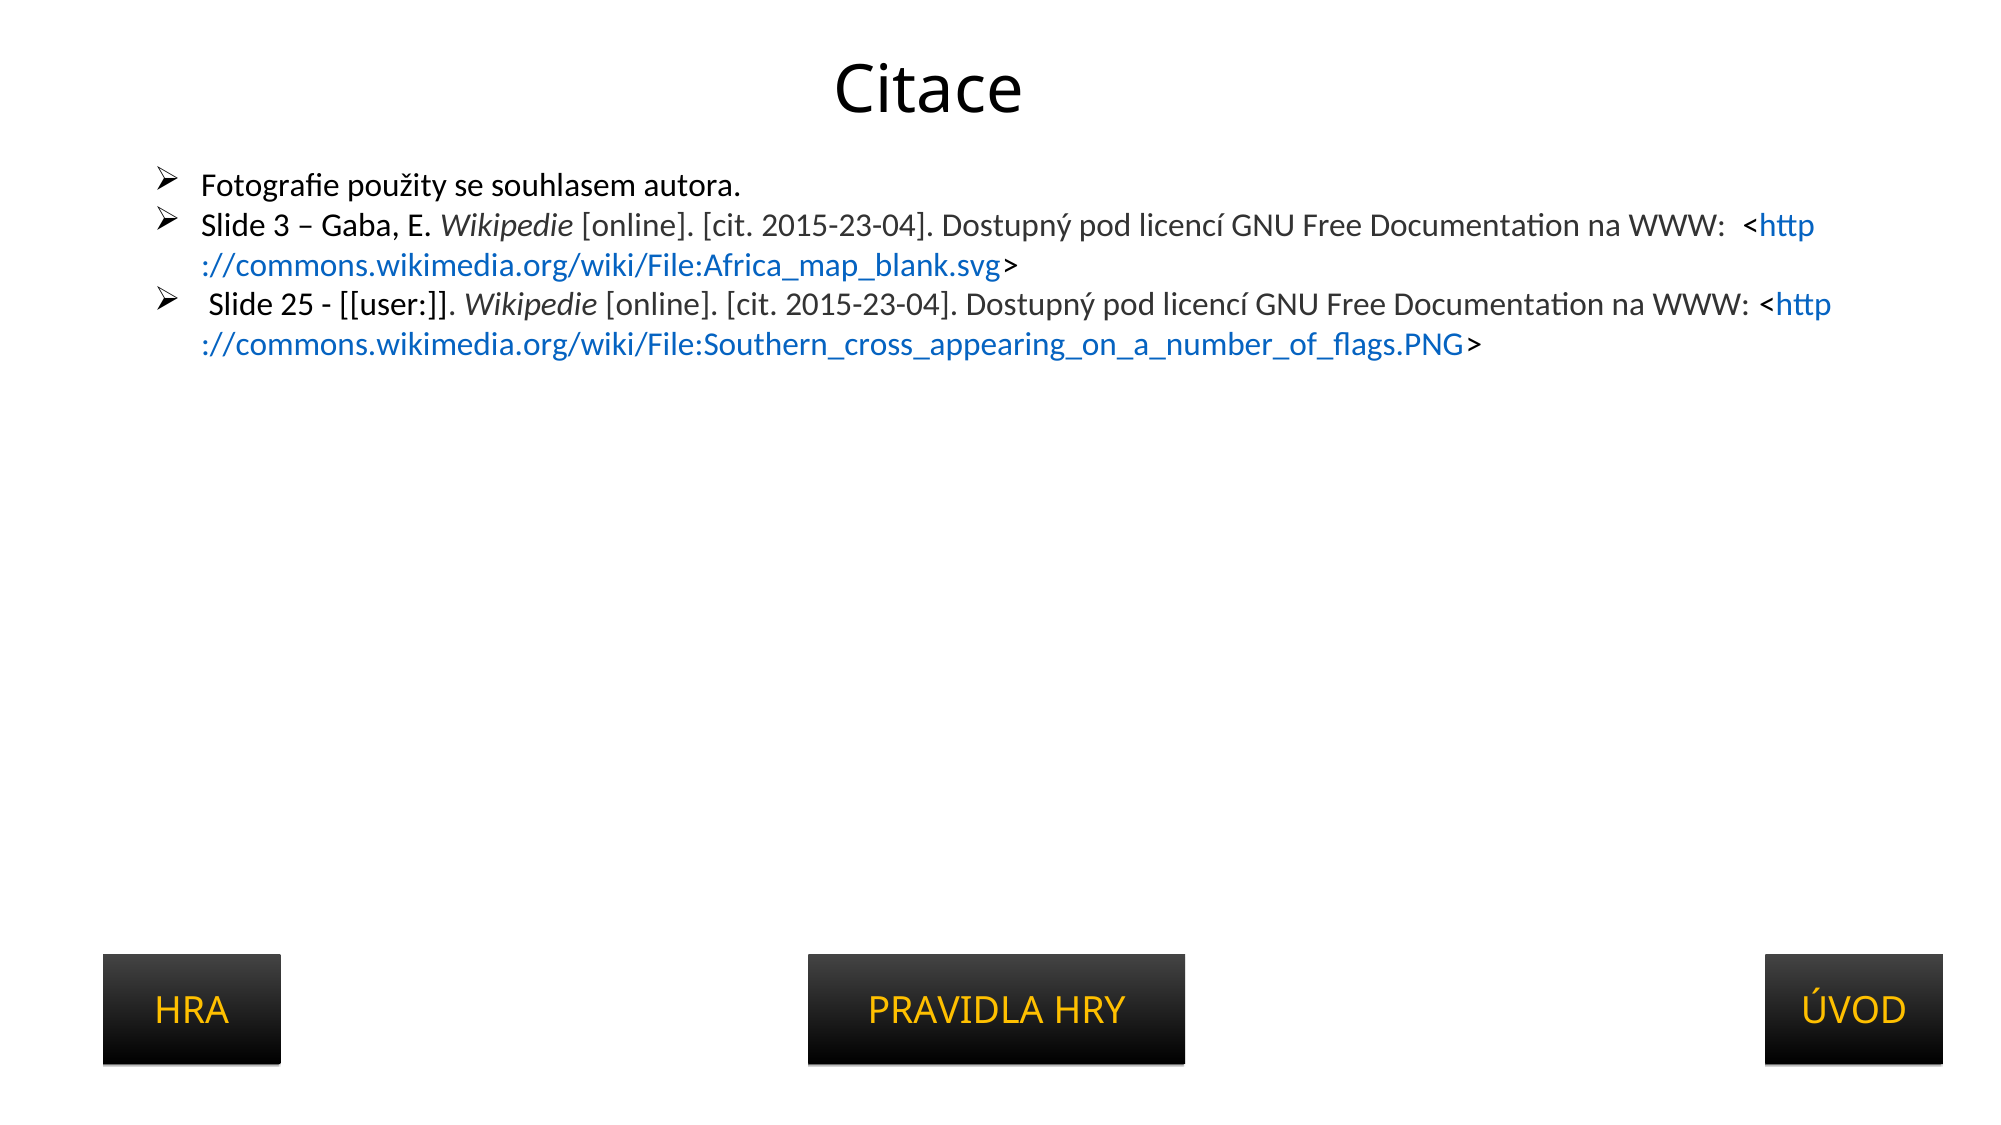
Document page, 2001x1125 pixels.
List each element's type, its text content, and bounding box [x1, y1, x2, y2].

text_box ÚVOD [1765, 954, 1943, 1064]
text_box Citace [818, 38, 1040, 134]
text_box Fotografie použity se souhlasem autora. Slide 3 – Gaba, E. Wikipedie [online]. [cit. 2015-23-04]. Dostupný pod licencí GNU Free Documentation na WWW: <http://commons.wikimedia.org/wiki/File:Africa_map_blank.svg> Slide 25 - [[user:]]. Wikipedie [online]. [cit. 2015-23-04]. Dostupný pod licencí GNU Free Documentation na WWW: <http://commons.wikimedia.org/wiki/File:Southern_cross_appearing_on_a_number_of_flags.PNG> [139, 155, 1855, 371]
text_box HRA [103, 954, 281, 1064]
text_box PRAVIDLA HRY [808, 954, 1186, 1064]
